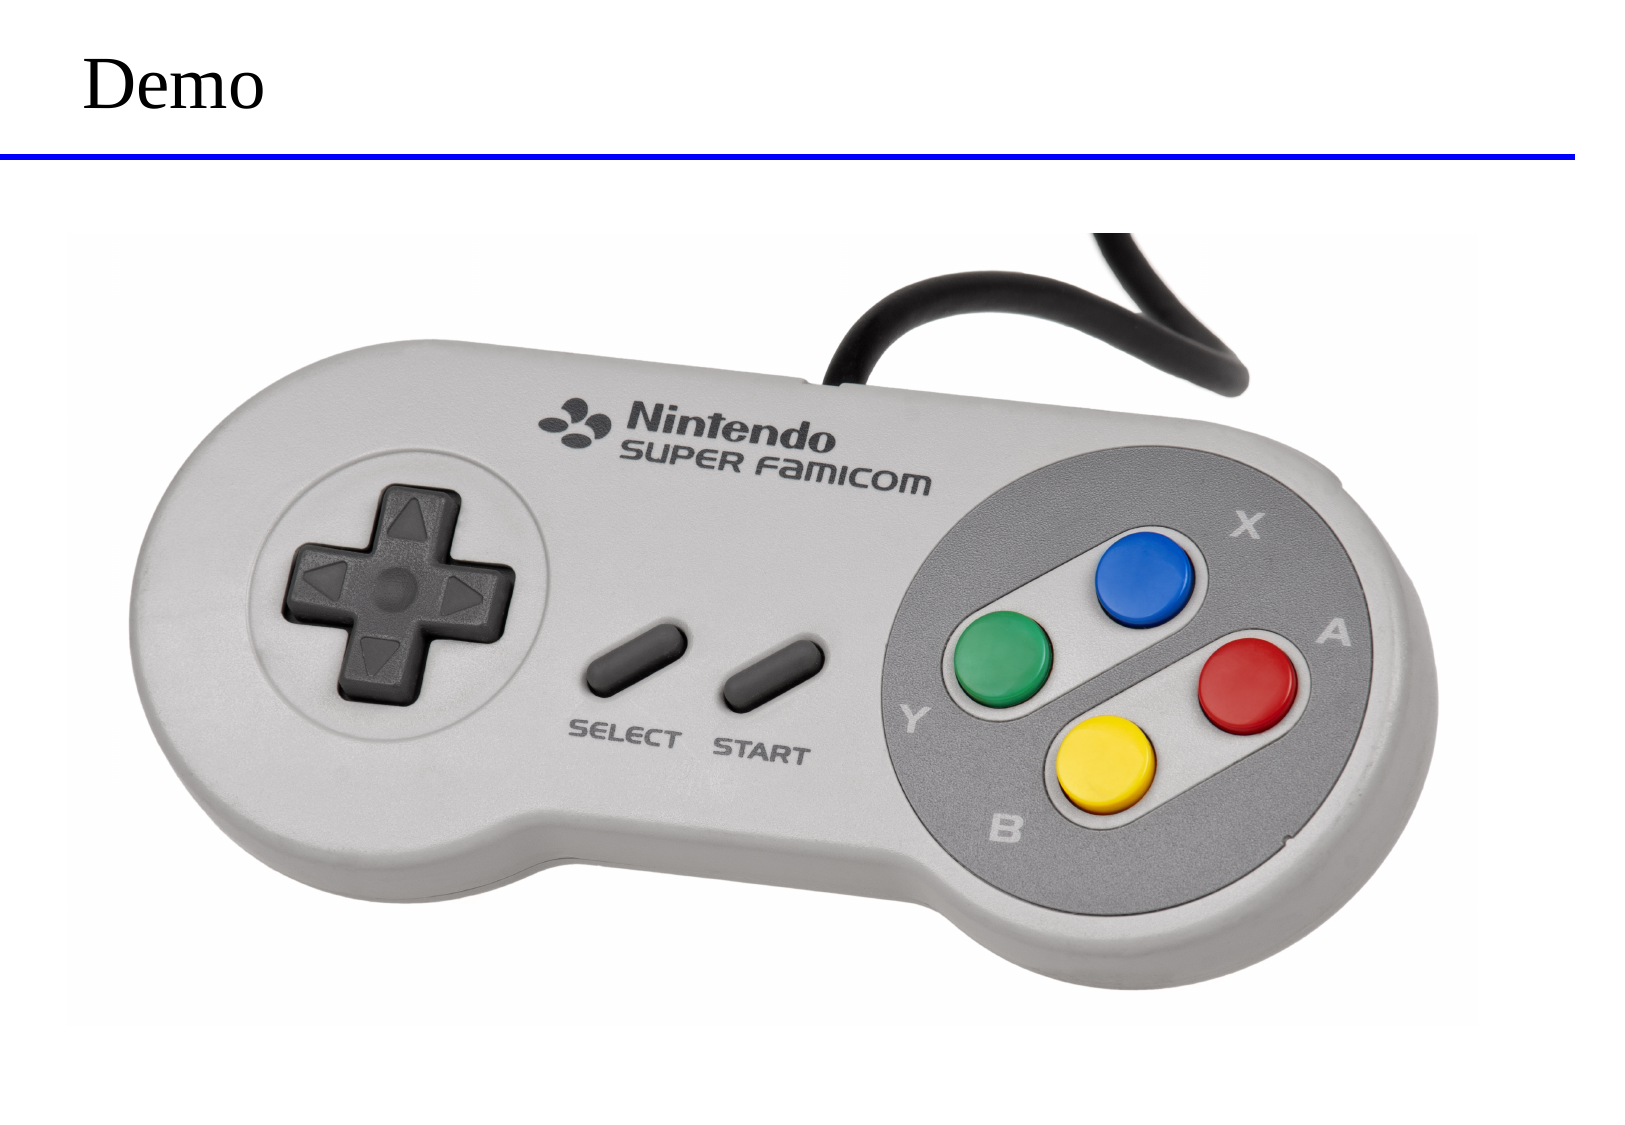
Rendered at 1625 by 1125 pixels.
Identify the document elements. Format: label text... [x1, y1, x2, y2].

title Demo [67, 27, 1544, 131]
picture [67, 233, 1478, 1026]
